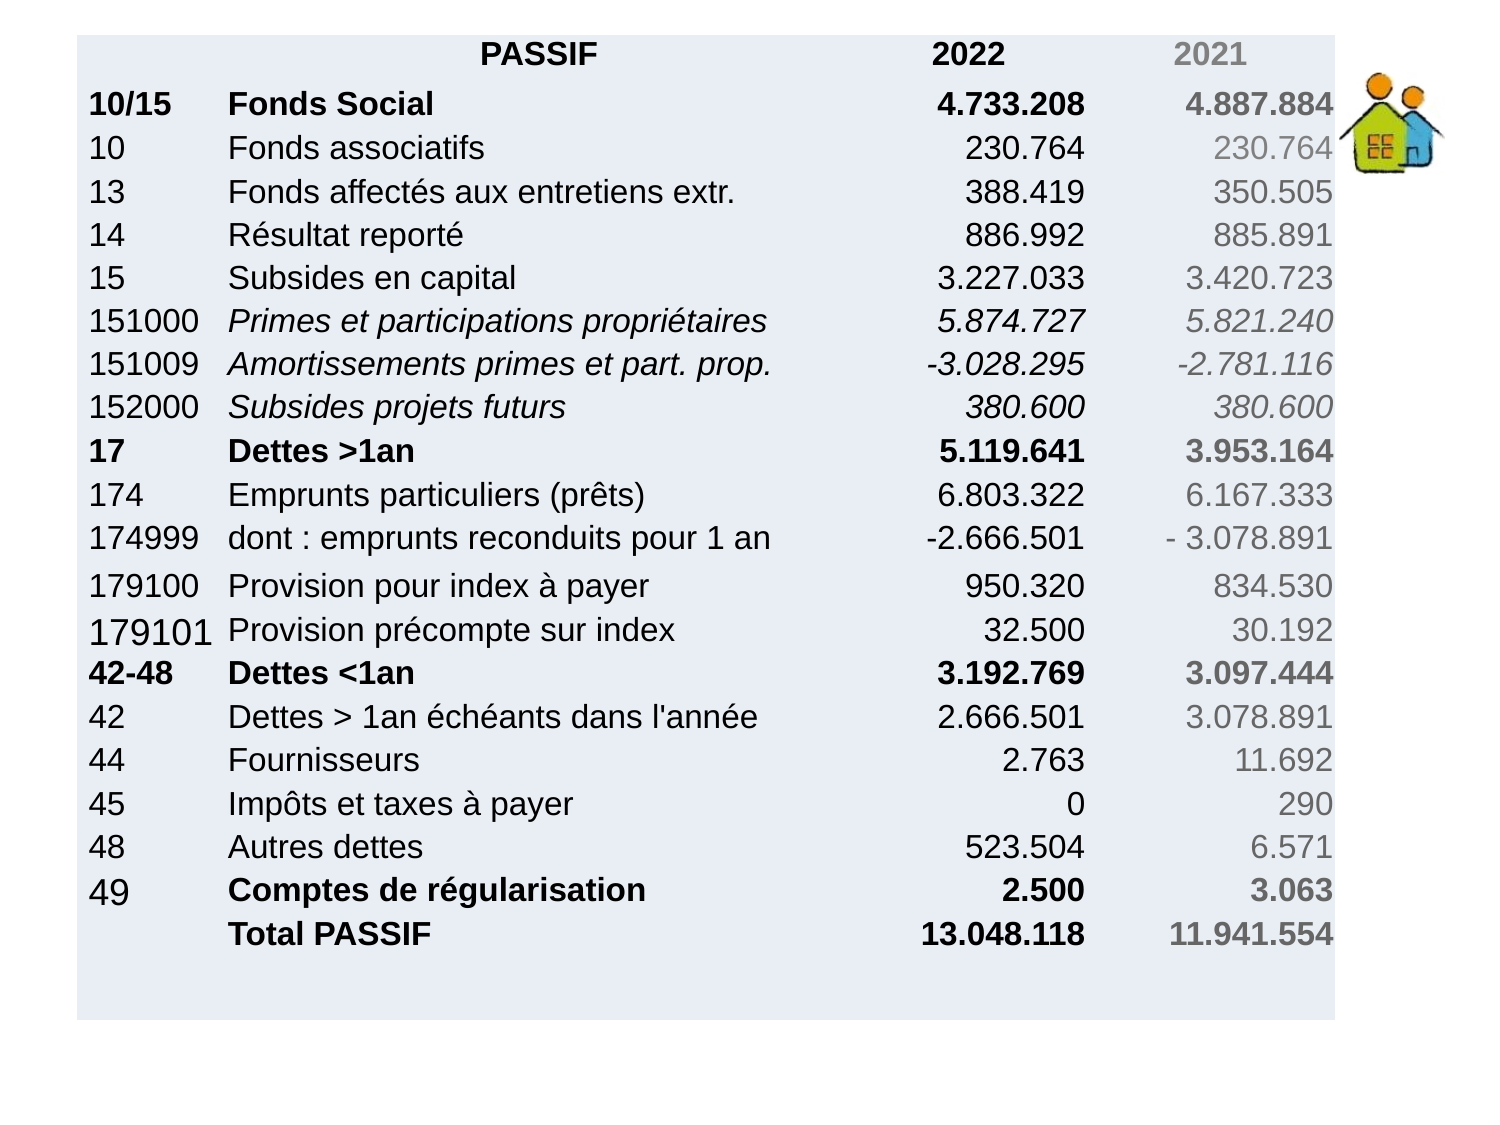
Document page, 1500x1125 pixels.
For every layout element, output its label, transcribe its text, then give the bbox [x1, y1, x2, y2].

table_cell 30.192 [1086, 610, 1335, 653]
table_cell Comptes de régularisation [227, 870, 851, 915]
table_header [77, 35, 227, 85]
table_cell 17 [77, 431, 227, 475]
table_cell 42 [77, 698, 227, 741]
table_cell 11.941.554 [1086, 915, 1335, 1020]
table_cell 523.504 [851, 827, 1086, 870]
table_cell Emprunts particuliers (prêts) [227, 475, 851, 519]
table_cell 3.420.723 [1086, 258, 1335, 302]
table_cell 44 [77, 741, 227, 784]
table_cell 380.600 [851, 388, 1086, 431]
table_cell 152000 [77, 388, 227, 431]
table_cell 3.063 [1086, 870, 1335, 915]
table_cell Fonds affectés aux entretiens extr. [227, 172, 851, 215]
table_cell 380.600 [1086, 388, 1335, 431]
table_header 2022 [851, 35, 1086, 85]
table_cell 3.078.891 [1086, 698, 1335, 741]
table_cell Subsides projets futurs [227, 388, 851, 431]
table_cell Provision pour index à payer [227, 567, 851, 610]
table_cell 2.763 [851, 741, 1086, 784]
table_cell 32.500 [851, 610, 1086, 653]
table_cell 10 [77, 129, 227, 172]
table_cell 13.048.118 [851, 915, 1086, 1020]
table_cell Résultat reporté [227, 215, 851, 258]
table_cell 10/15 [77, 85, 227, 129]
table_cell 151000 [77, 302, 227, 345]
table_cell 13 [77, 172, 227, 215]
table_cell 45 [77, 784, 227, 827]
table_cell 4.887.884 [1086, 85, 1335, 129]
table_cell 179100 [77, 567, 227, 610]
table_cell -2.666.501 [851, 519, 1086, 567]
table_cell 6.167.333 [1086, 475, 1335, 519]
table_cell Dettes <1an [227, 653, 851, 698]
table_cell 174999 [77, 519, 227, 567]
table_cell 3.227.033 [851, 258, 1086, 302]
table_cell Fournisseurs [227, 741, 851, 784]
table_cell 5.119.641 [851, 431, 1086, 475]
table_cell Total PASSIF [227, 915, 851, 1020]
table_cell 2.666.501 [851, 698, 1086, 741]
table_cell Fonds associatifs [227, 129, 851, 172]
table_cell Impôts et taxes à payer [227, 784, 851, 827]
table_cell Provision précompte sur index [227, 610, 851, 653]
table_cell 230.764 [1086, 129, 1335, 172]
table_cell 5.874.727 [851, 302, 1086, 345]
table_cell Primes et participations propriétaires [227, 302, 851, 345]
table_cell 388.419 [851, 172, 1086, 215]
table_cell 174 [77, 475, 227, 519]
table_cell 6.803.322 [851, 475, 1086, 519]
table_cell 0 [851, 784, 1086, 827]
table_cell 6.571 [1086, 827, 1335, 870]
table_cell Subsides en capital [227, 258, 851, 302]
table_cell -3.028.295 [851, 345, 1086, 388]
table_cell Amortissements primes et part. prop. [227, 345, 851, 388]
table_cell Fonds Social [227, 85, 851, 129]
table_cell dont : emprunts reconduits pour 1 an [227, 519, 851, 567]
table_cell Dettes > 1an échéants dans l'année [227, 698, 851, 741]
table_cell 834.530 [1086, 567, 1335, 610]
table_cell 950.320 [851, 567, 1086, 610]
table_cell - 3.078.891 [1086, 519, 1335, 567]
table_cell Dettes >1an [227, 431, 851, 475]
table_cell 15 [77, 258, 227, 302]
table_cell 3.097.444 [1086, 653, 1335, 698]
table_cell 885.891 [1086, 215, 1335, 258]
table_cell 230.764 [851, 129, 1086, 172]
table_cell 11.692 [1086, 741, 1335, 784]
table_cell 48 [77, 827, 227, 870]
table_cell 4.733.208 [851, 85, 1086, 129]
table_cell 2.500 [851, 870, 1086, 915]
table_cell 886.992 [851, 215, 1086, 258]
table_cell 350.505 [1086, 172, 1335, 215]
table_cell 290 [1086, 784, 1335, 827]
table_header 2021 [1086, 35, 1335, 85]
table_cell 3.192.769 [851, 653, 1086, 698]
table_cell 3.953.164 [1086, 431, 1335, 475]
table_cell -2.781.116 [1086, 345, 1335, 388]
table_cell 151009 [77, 345, 227, 388]
table_cell Autres dettes [227, 827, 851, 870]
table_header PASSIF [227, 35, 851, 85]
table_cell [77, 915, 227, 1020]
table_cell 42-48 [77, 653, 227, 698]
picture [1339, 72, 1445, 176]
table_cell 49 [77, 870, 227, 915]
table_cell 14 [77, 215, 227, 258]
table_cell 179101 [77, 610, 227, 653]
table_cell 5.821.240 [1086, 302, 1335, 345]
